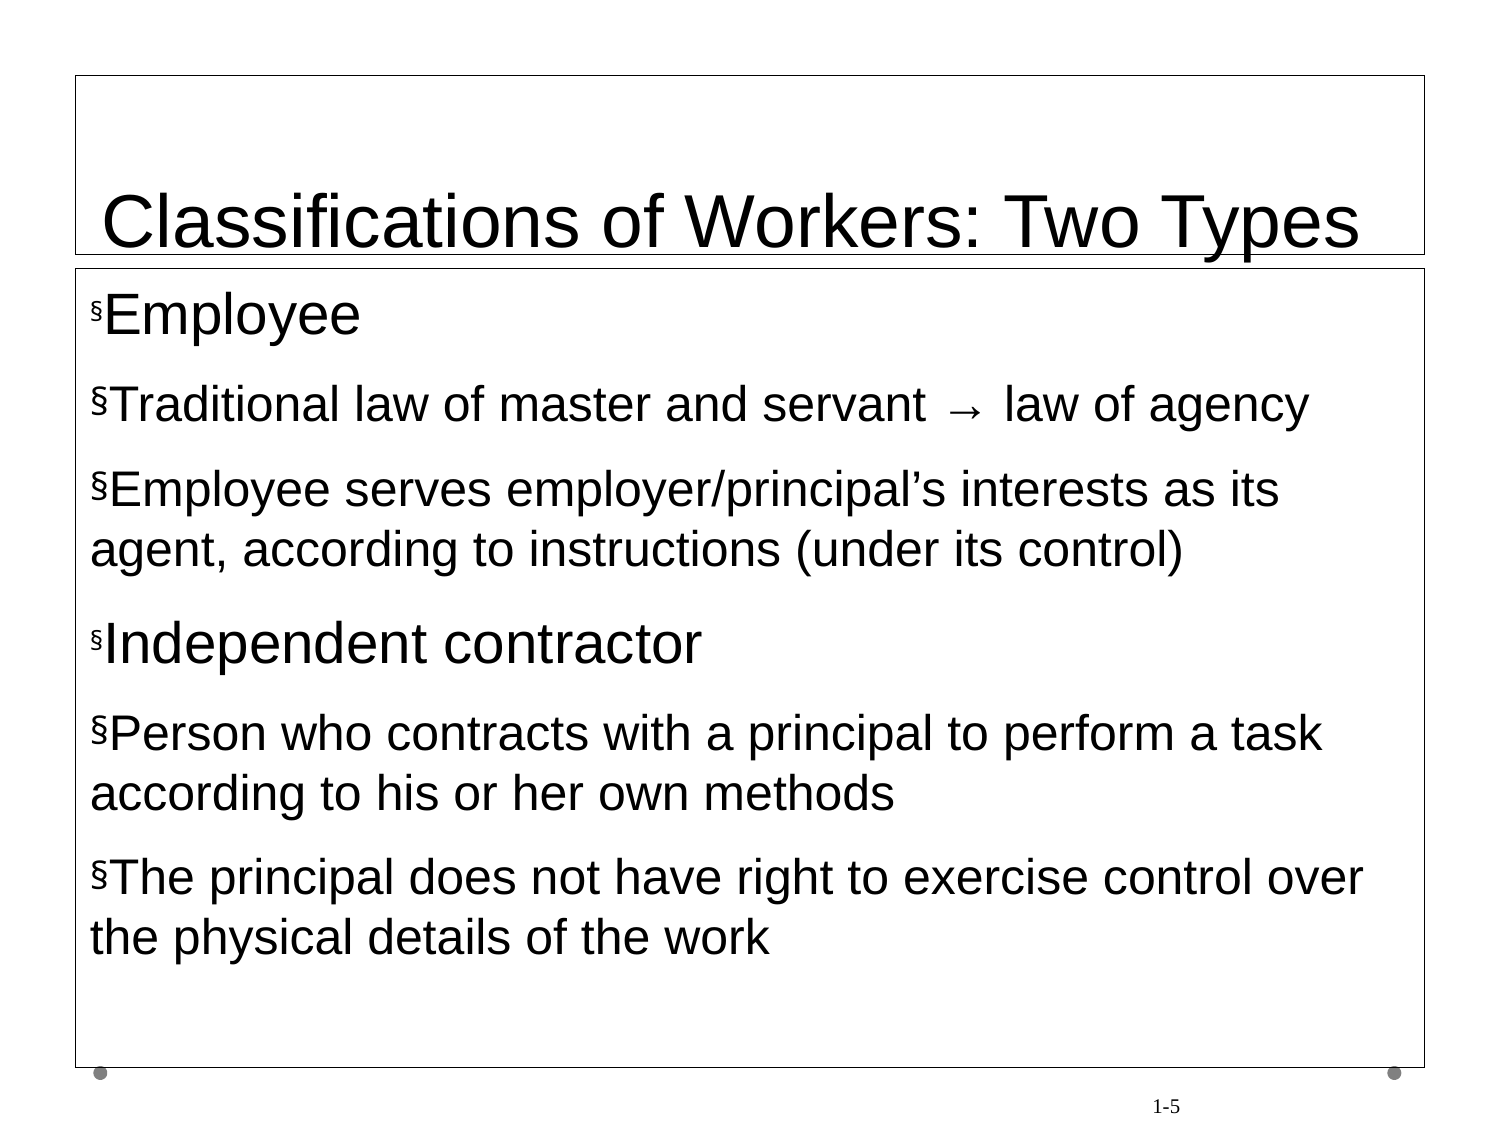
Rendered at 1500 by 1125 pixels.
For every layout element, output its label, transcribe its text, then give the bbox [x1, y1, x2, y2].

title Classifications of Workers: Two Types [75, 75, 1425, 255]
list Employee Traditional law of master and servant → law of agency Employee serves employer/principal’s interests as its agent, according to instructions (under its control) Independent contractor Person who contracts with a principal to perform a task according to his or her own methods The principal does not have right to exercise control over the physical details of the work [75, 268, 1425, 1068]
